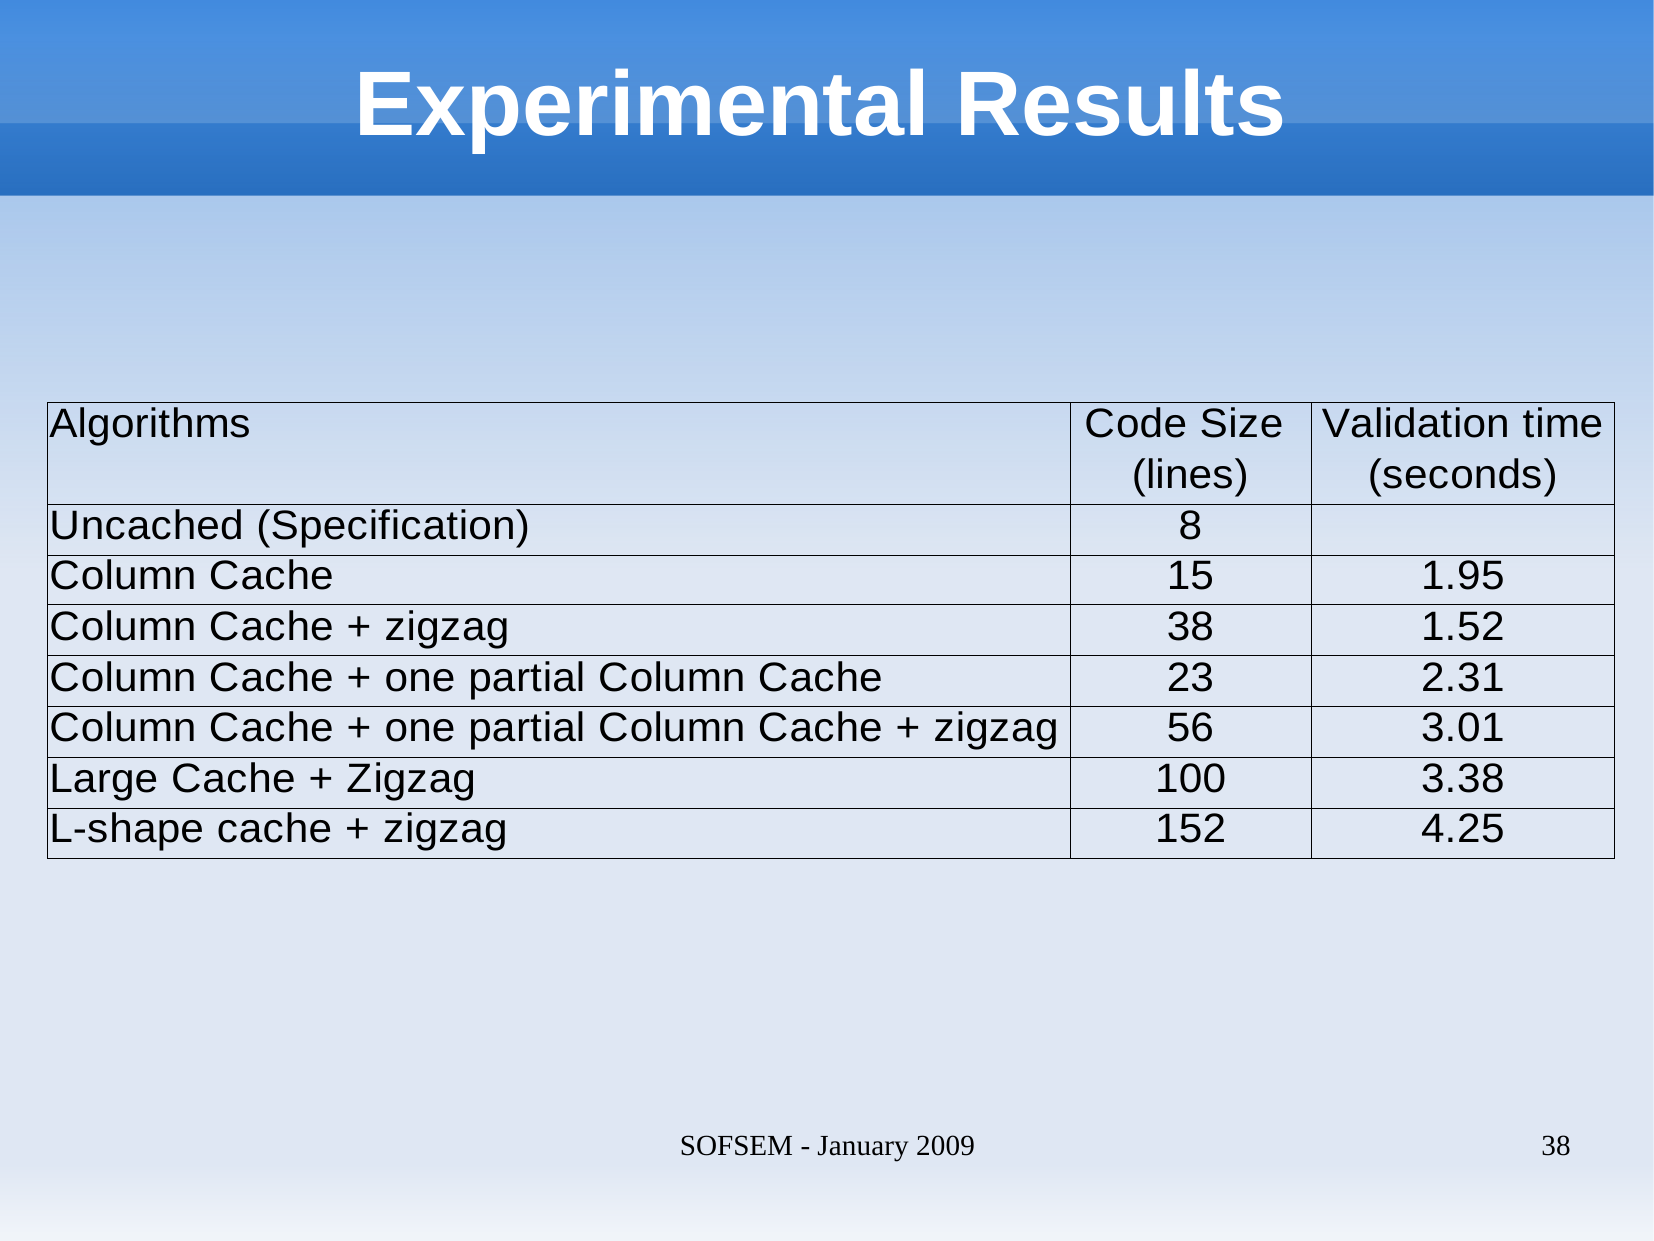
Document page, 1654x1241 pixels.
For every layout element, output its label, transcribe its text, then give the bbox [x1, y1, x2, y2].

chart [47, 402, 1618, 1200]
title Experimental Results [76, 0, 1565, 208]
picture [0, 0, 1654, 1241]
